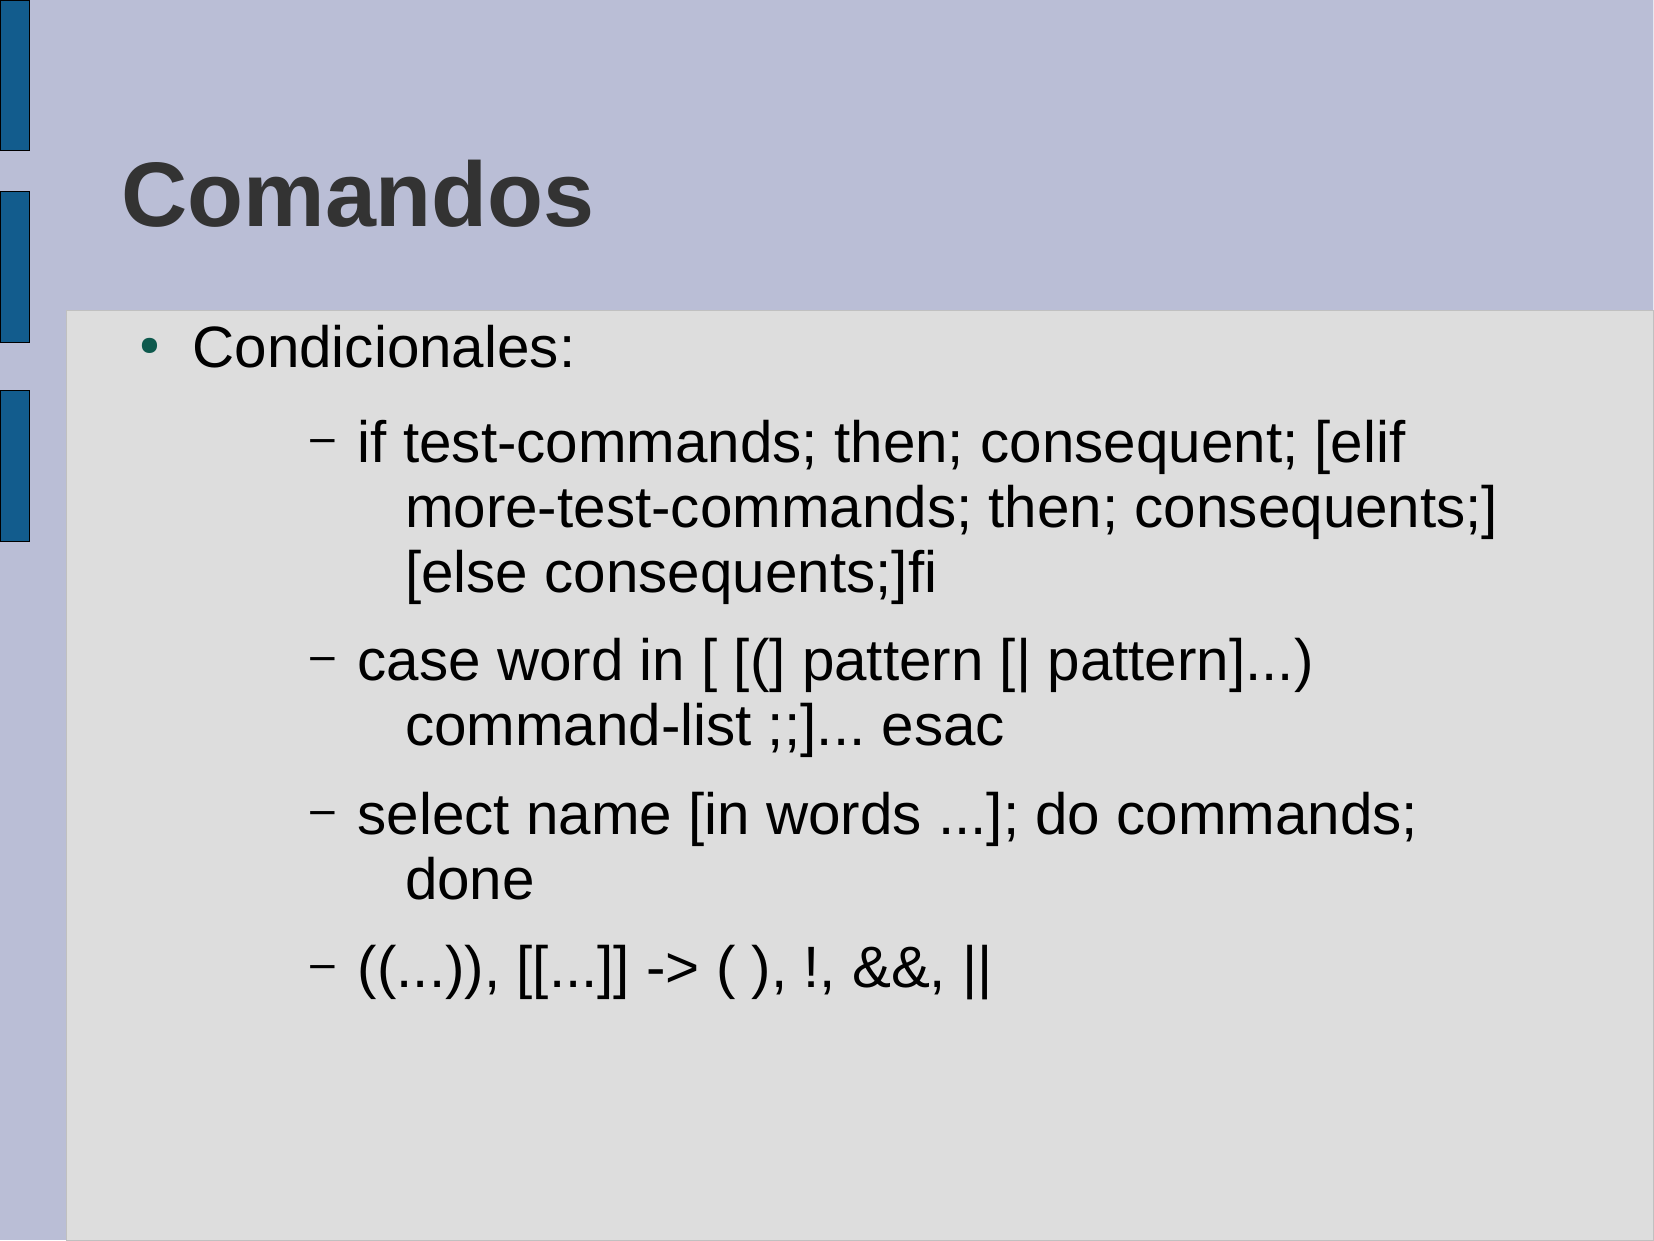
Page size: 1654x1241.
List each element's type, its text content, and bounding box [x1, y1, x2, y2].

list Condicionales: if test-commands; then; consequent; [elif more-test-commands; then; consequents;] [else consequents;]fi case word in [ [(] pattern [| pattern]...) command-list ;;]... esac select name [in words ...]; do commands; done ((...)), [[...]] -> ( ), !, &&, || [121, 314, 1534, 1082]
title Comandos [121, 98, 1534, 291]
